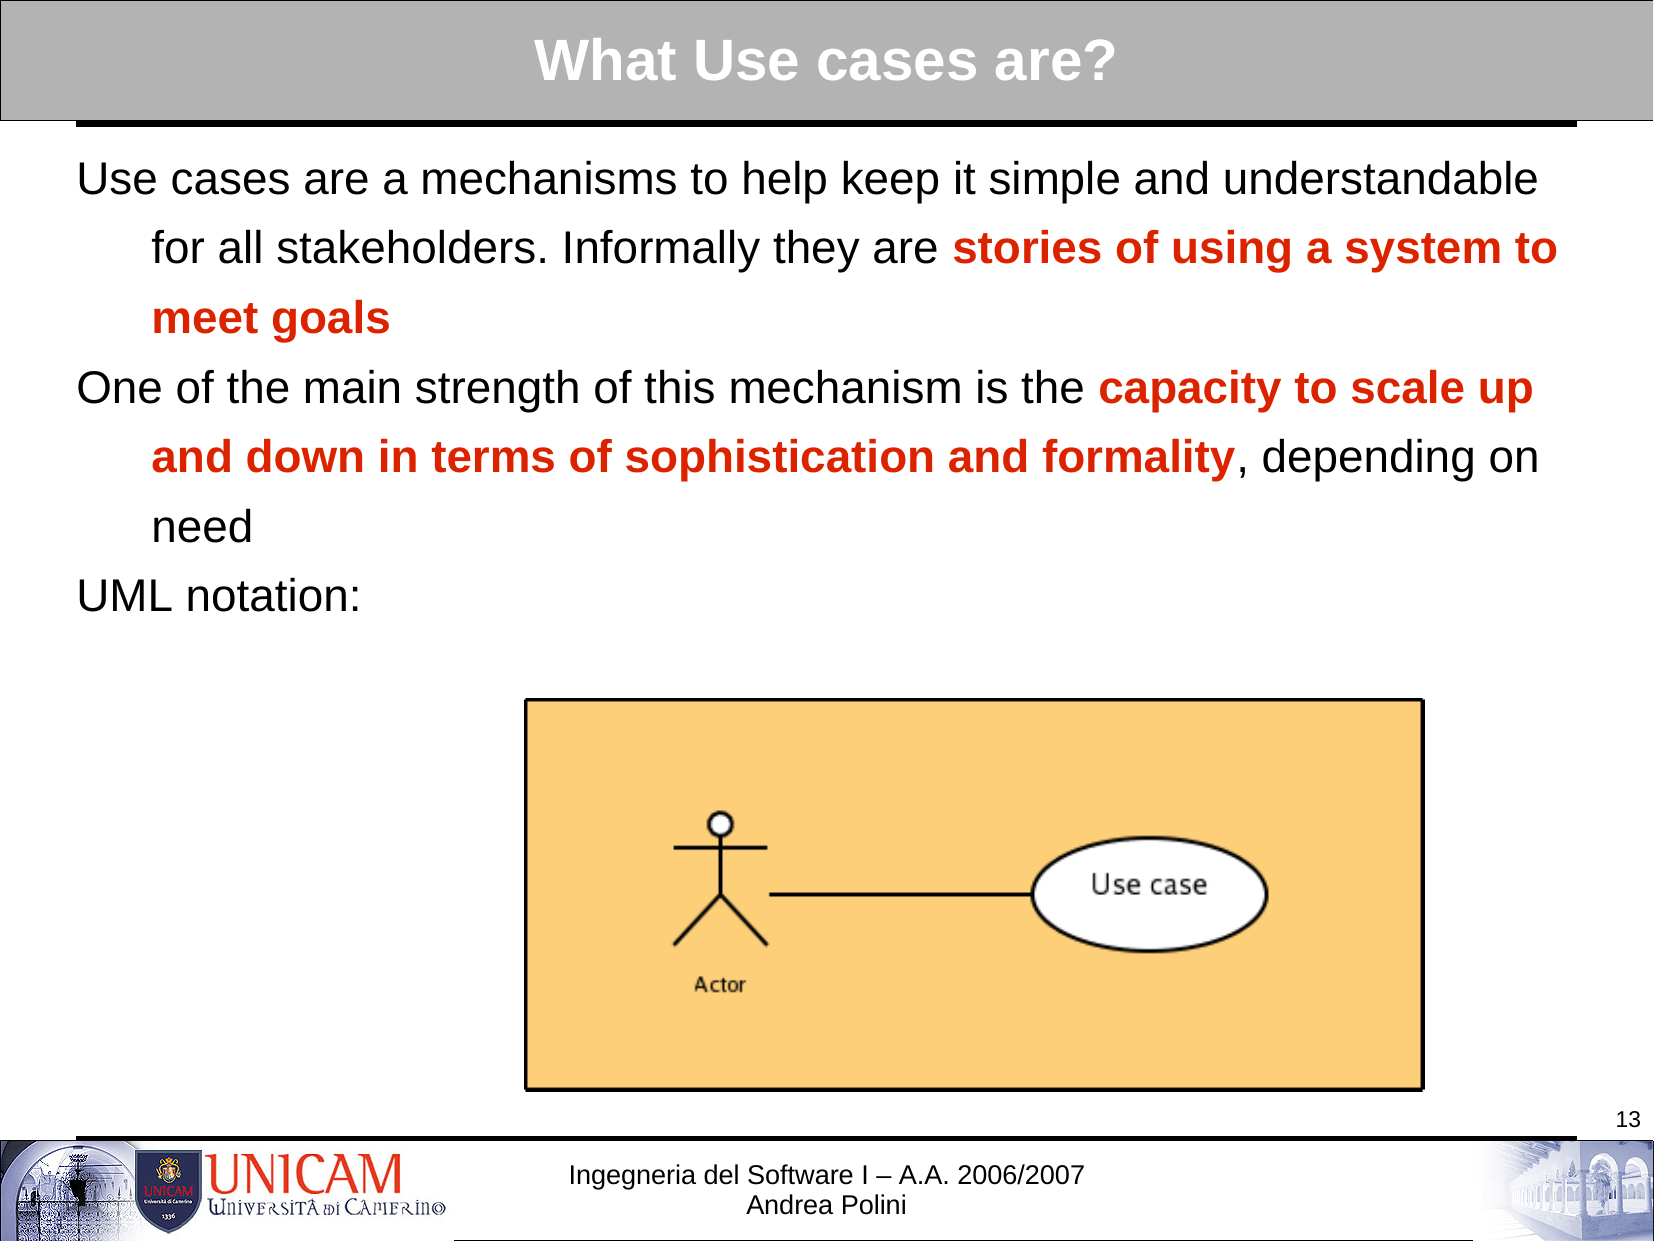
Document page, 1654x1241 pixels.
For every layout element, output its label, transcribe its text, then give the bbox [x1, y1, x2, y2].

picture [0, 1141, 454, 1241]
picture [1473, 1141, 1654, 1241]
title What Use cases are? [0, 0, 1653, 121]
list Use cases are a mechanisms to help keep it simple and understandable for all stakeholders. Informally they are stories of using a system to meet goals One of the main strength of this mechanism is the capacity to scale up and down in terms of sophistication and formality, depending on need UML notation: [76, 152, 1577, 762]
picture [524, 698, 1425, 1092]
